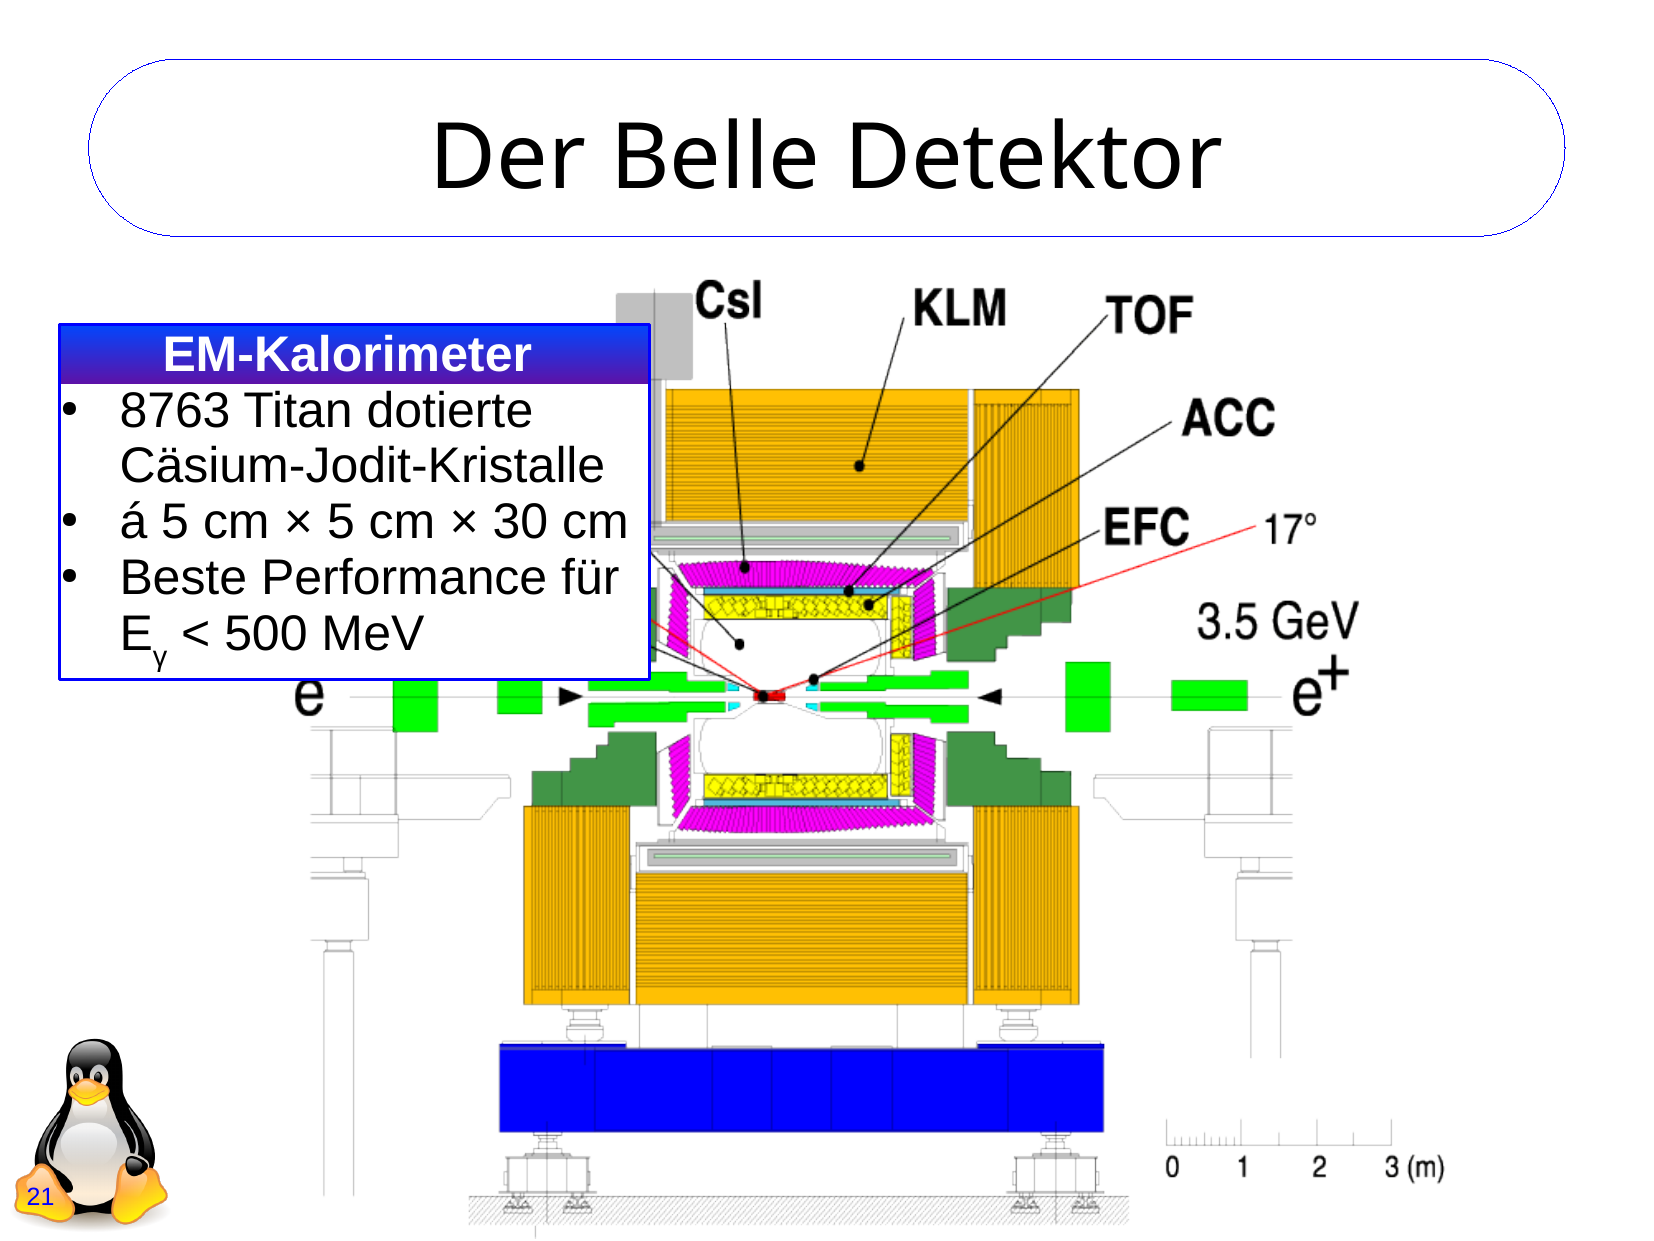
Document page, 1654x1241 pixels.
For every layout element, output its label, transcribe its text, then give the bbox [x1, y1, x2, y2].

text_box EM-Kalorimeter 8763 Titan dotierte Cäsium-Jodit-Kristalle á 5 cm × 5 cm × 30 cm Beste Performance für Eγ < 500 MeV [59, 324, 650, 680]
picture [2, 1030, 178, 1241]
picture [292, 265, 1447, 1239]
title Der Belle Detektor [82, 56, 1571, 250]
